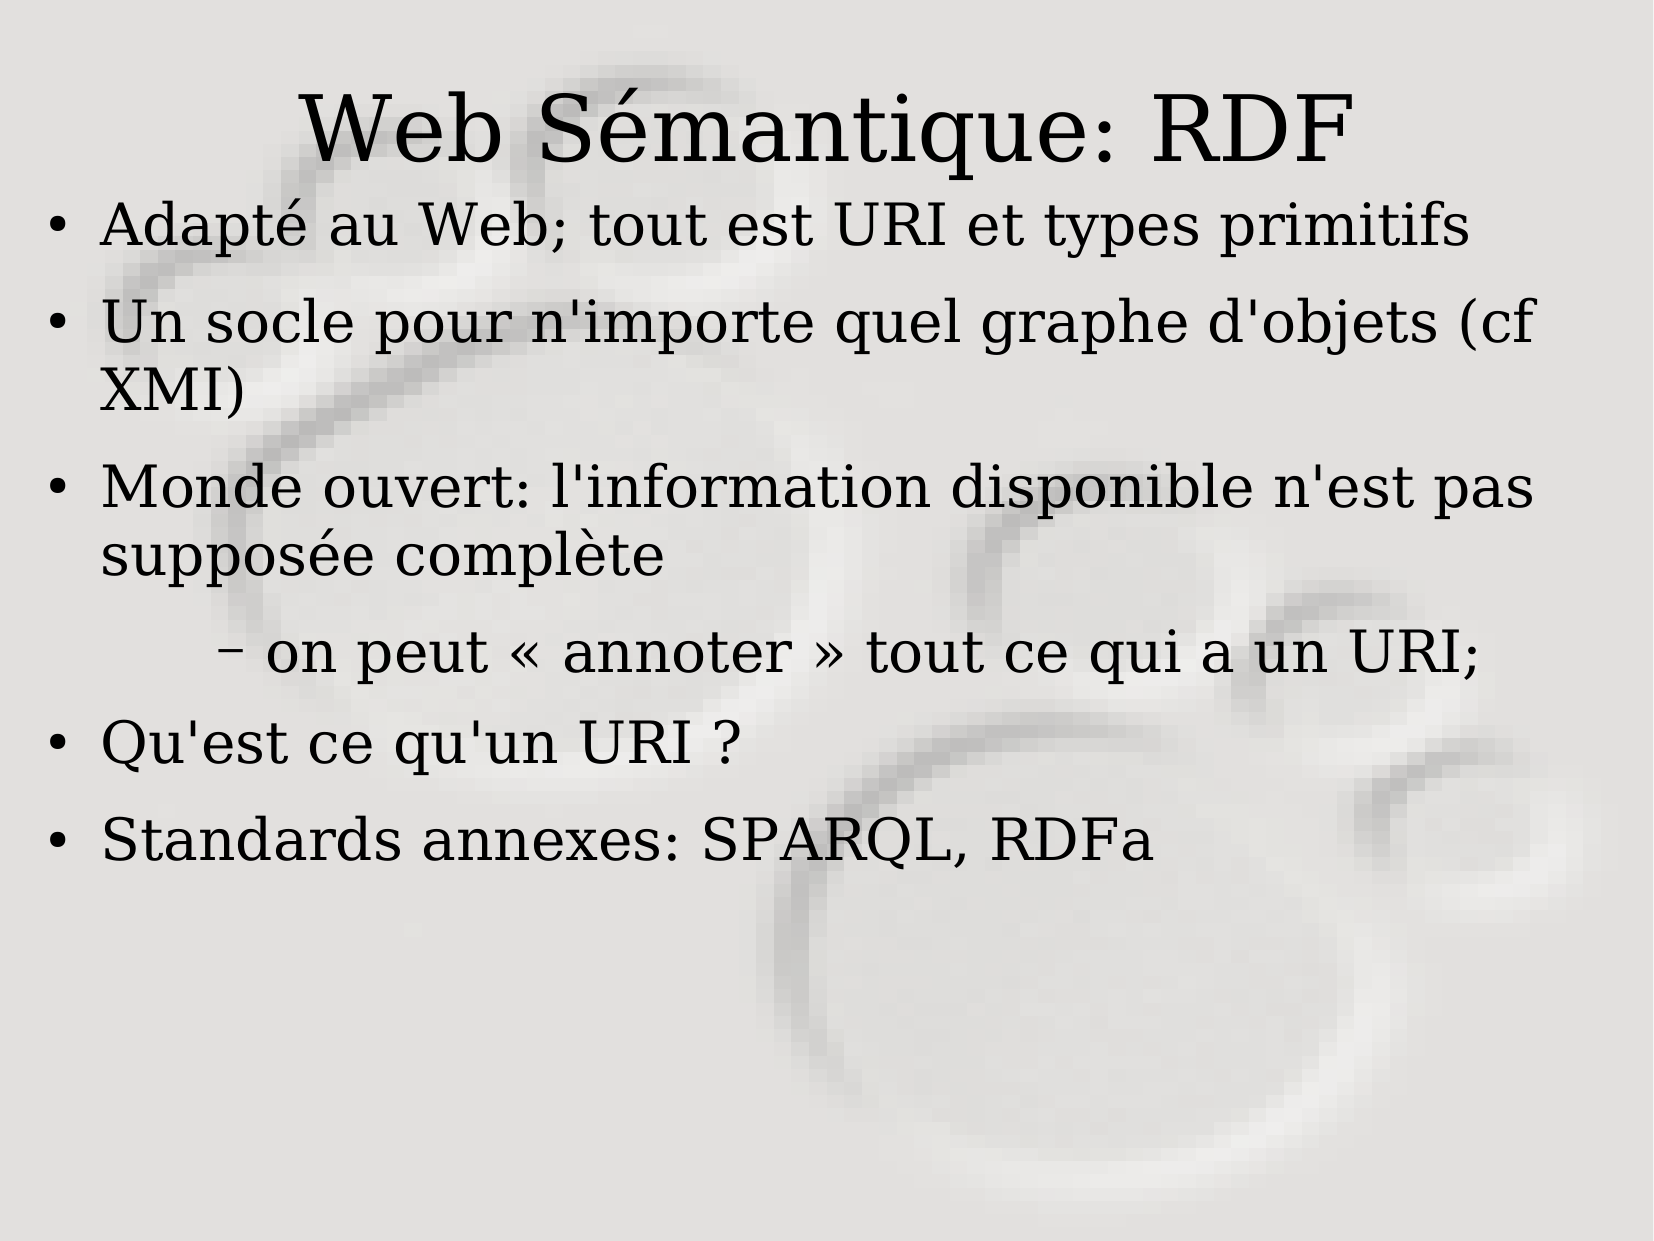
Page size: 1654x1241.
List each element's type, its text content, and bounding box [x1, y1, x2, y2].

list Adapté au Web; tout est URI et types primitifs Un socle pour n'importe quel graphe d'objets (cf XMI) Monde ouvert: l'information disponible n'est pas supposée complète on peut « annoter » tout ce qui a un URI; Qu'est ce qu'un URI ? Standards annexes: SPARQL, RDFa [29, 191, 1565, 875]
picture [0, 0, 1654, 1241]
title Web Sémantique: RDF [121, 25, 1534, 191]
